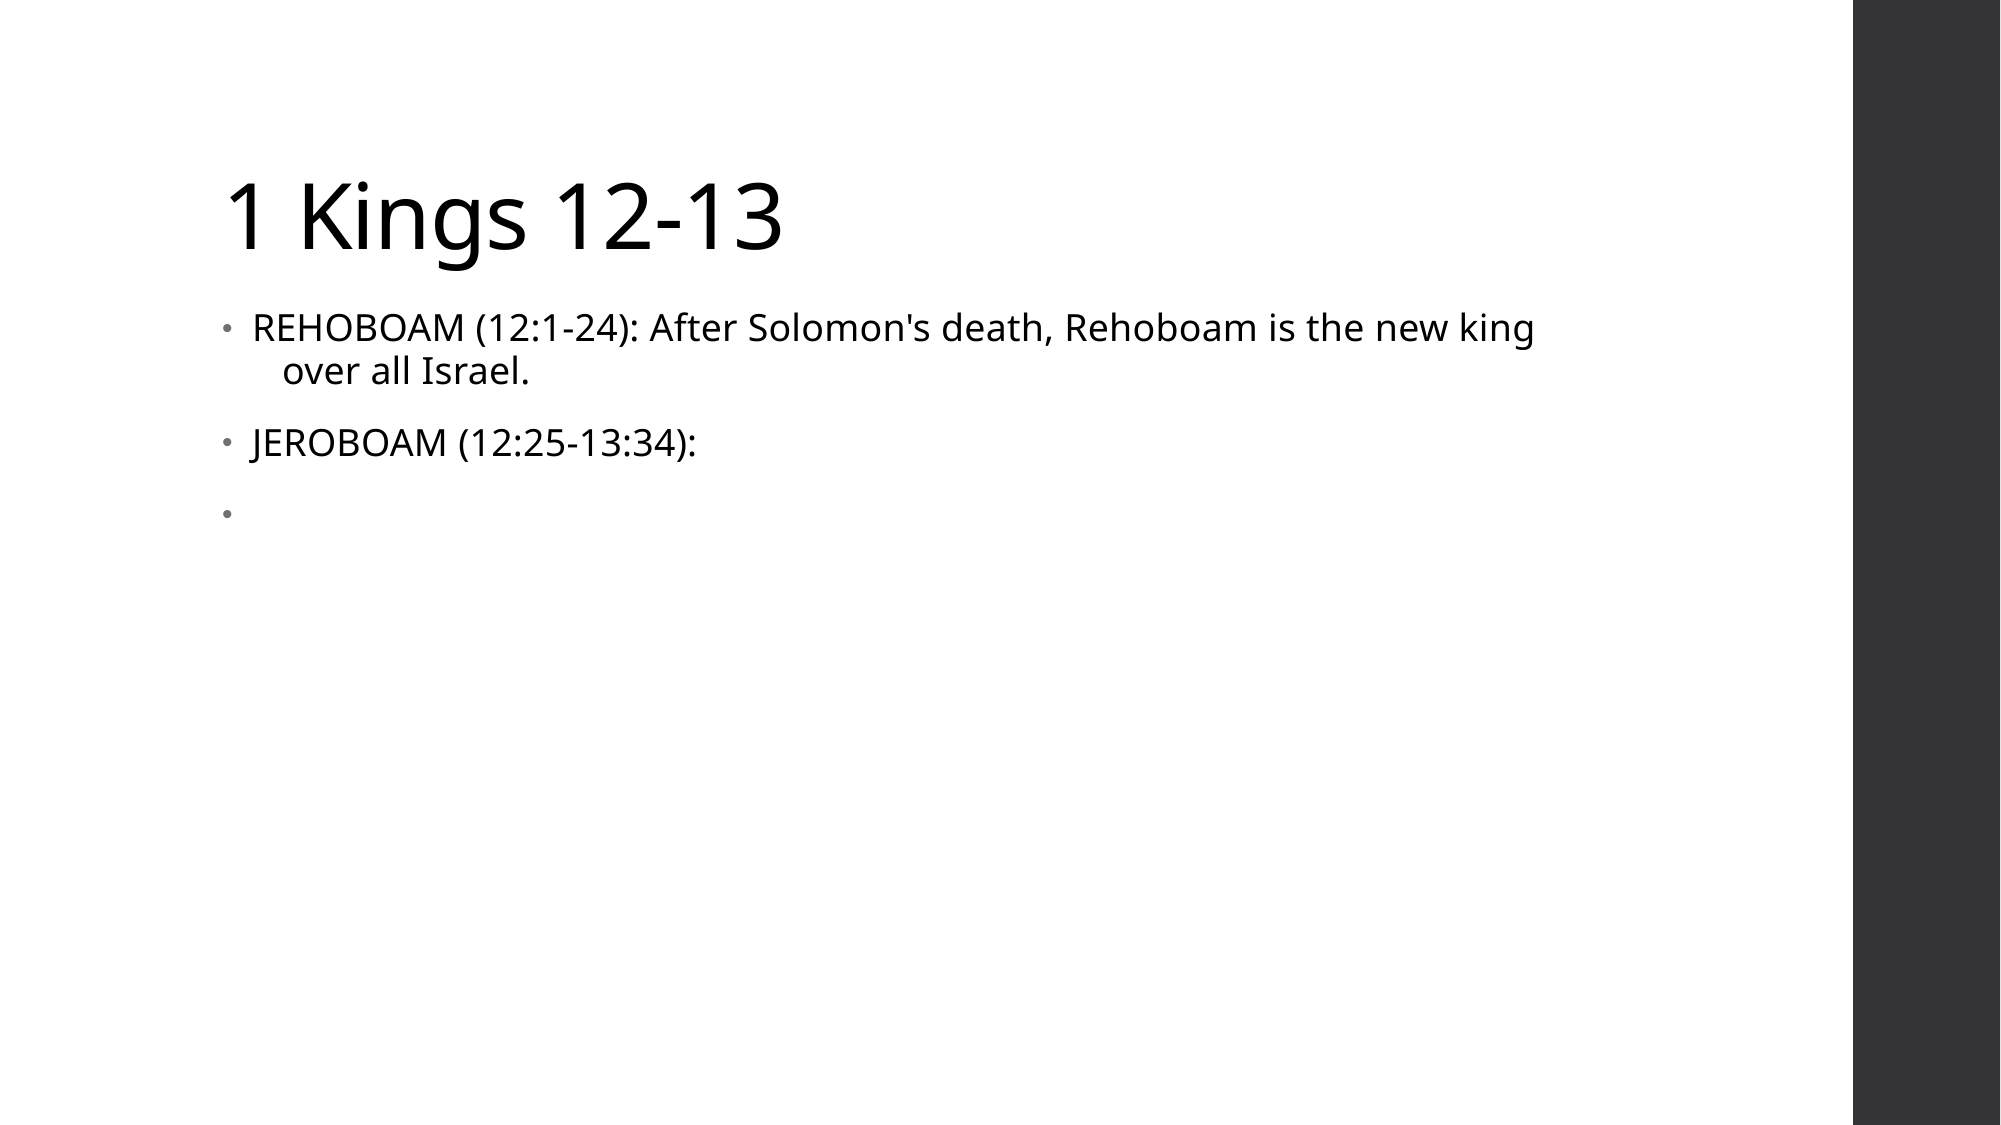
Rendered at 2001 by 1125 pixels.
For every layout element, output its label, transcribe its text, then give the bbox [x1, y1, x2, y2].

title 1 Kings 12-13 [206, 60, 1797, 278]
list REHOBOAM (12:1-24): After Solomon's death, Rehoboam is the new king over all Israel. JEROBOAM (12:25-13:34): [206, 299, 1617, 1014]
